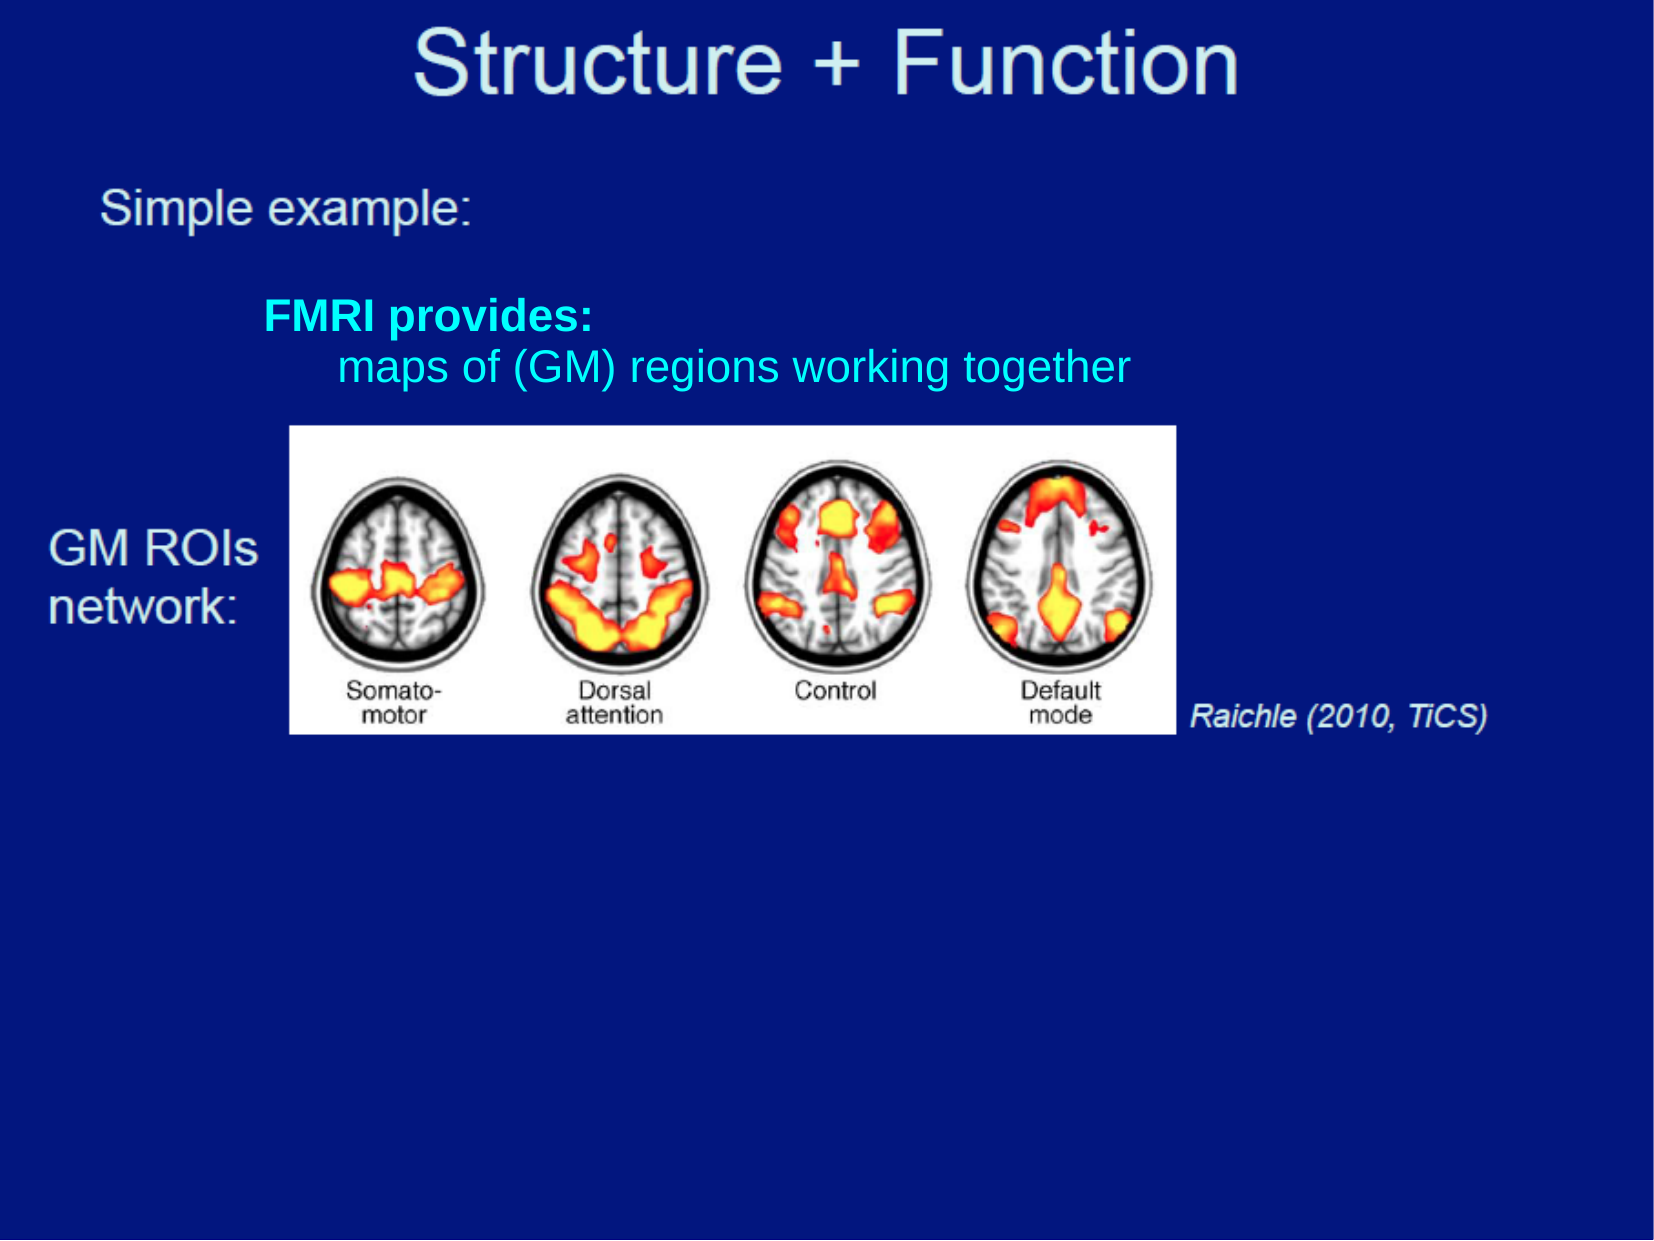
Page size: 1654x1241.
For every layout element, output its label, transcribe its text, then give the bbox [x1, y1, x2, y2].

picture [0, 0, 1654, 1239]
text_box FMRI provides: maps of (GM) regions working together [248, 282, 1149, 455]
